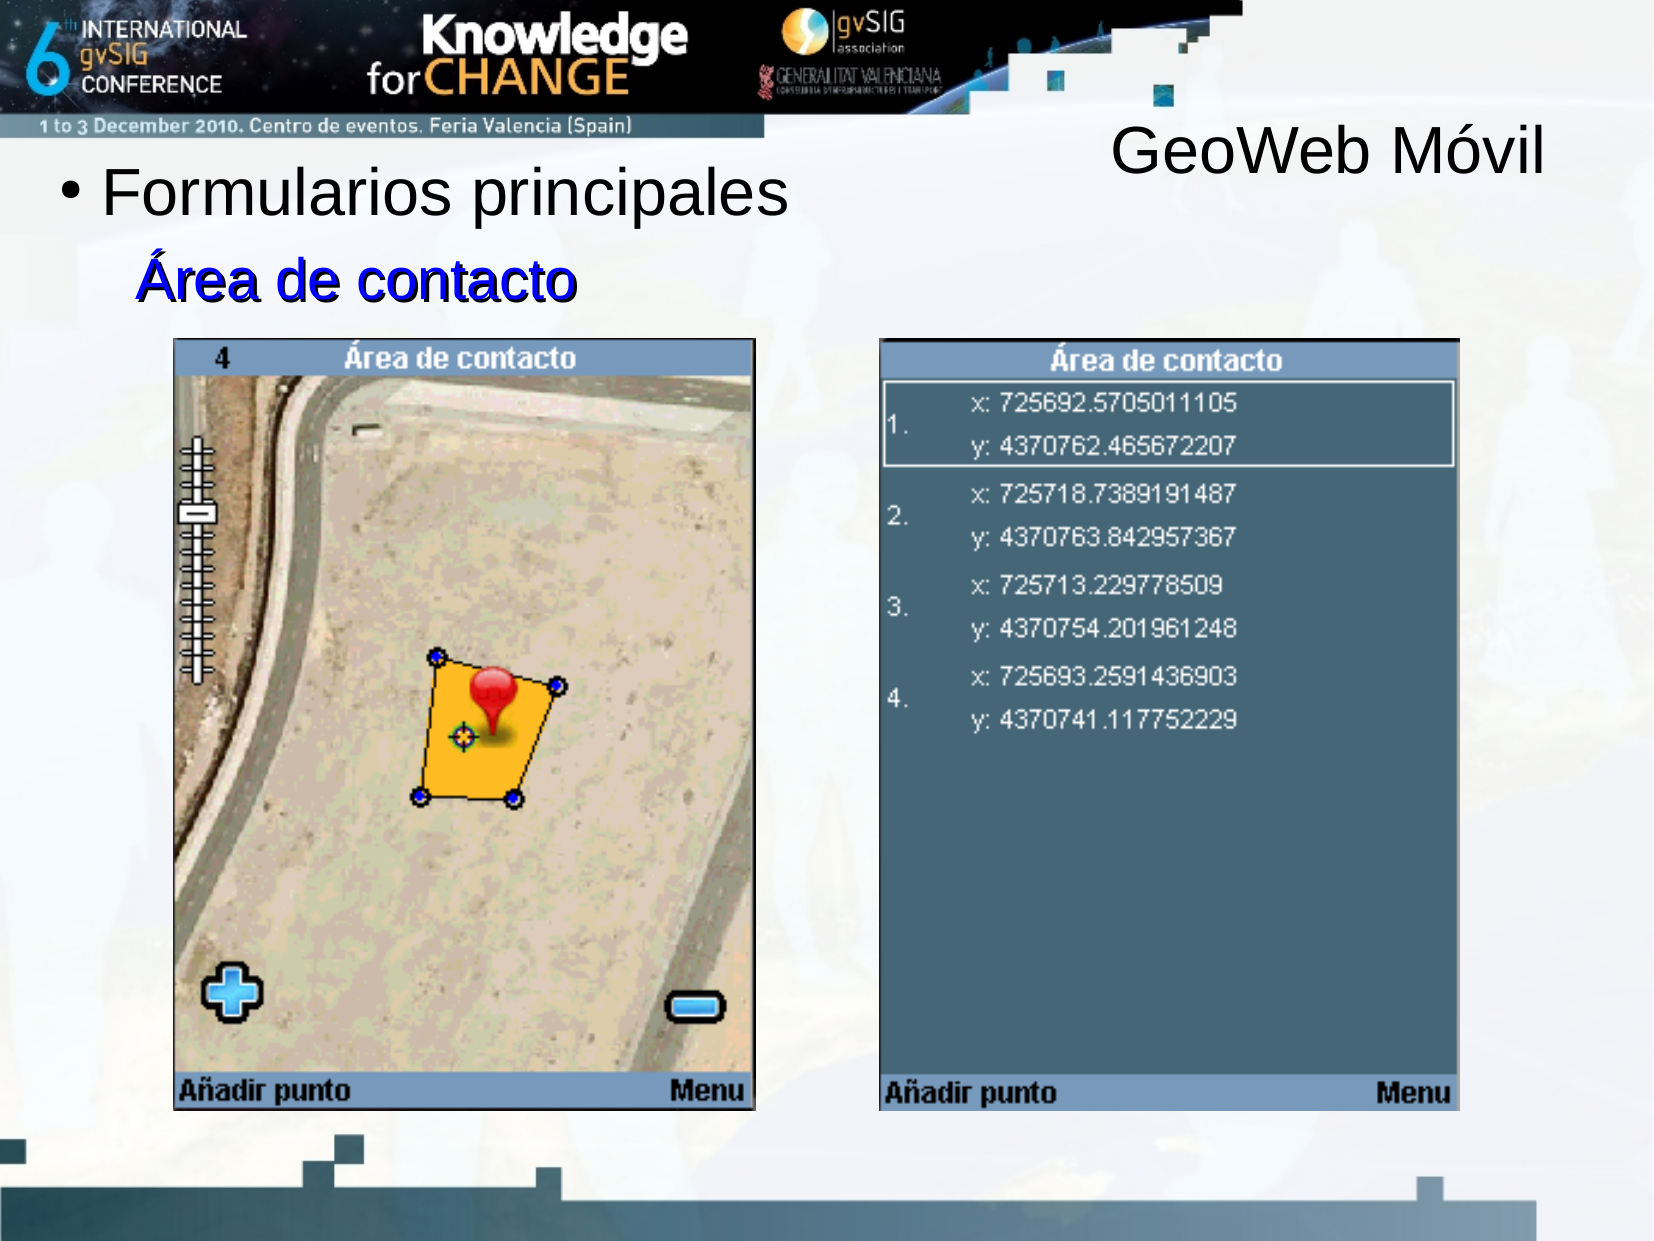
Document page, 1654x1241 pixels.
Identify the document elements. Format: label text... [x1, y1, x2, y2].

picture [0, 0, 1654, 1241]
text_box Área de contacto [64, 246, 1625, 312]
title GeoWeb Móvil [1062, 106, 1613, 195]
title Formularios principales [59, 147, 798, 237]
